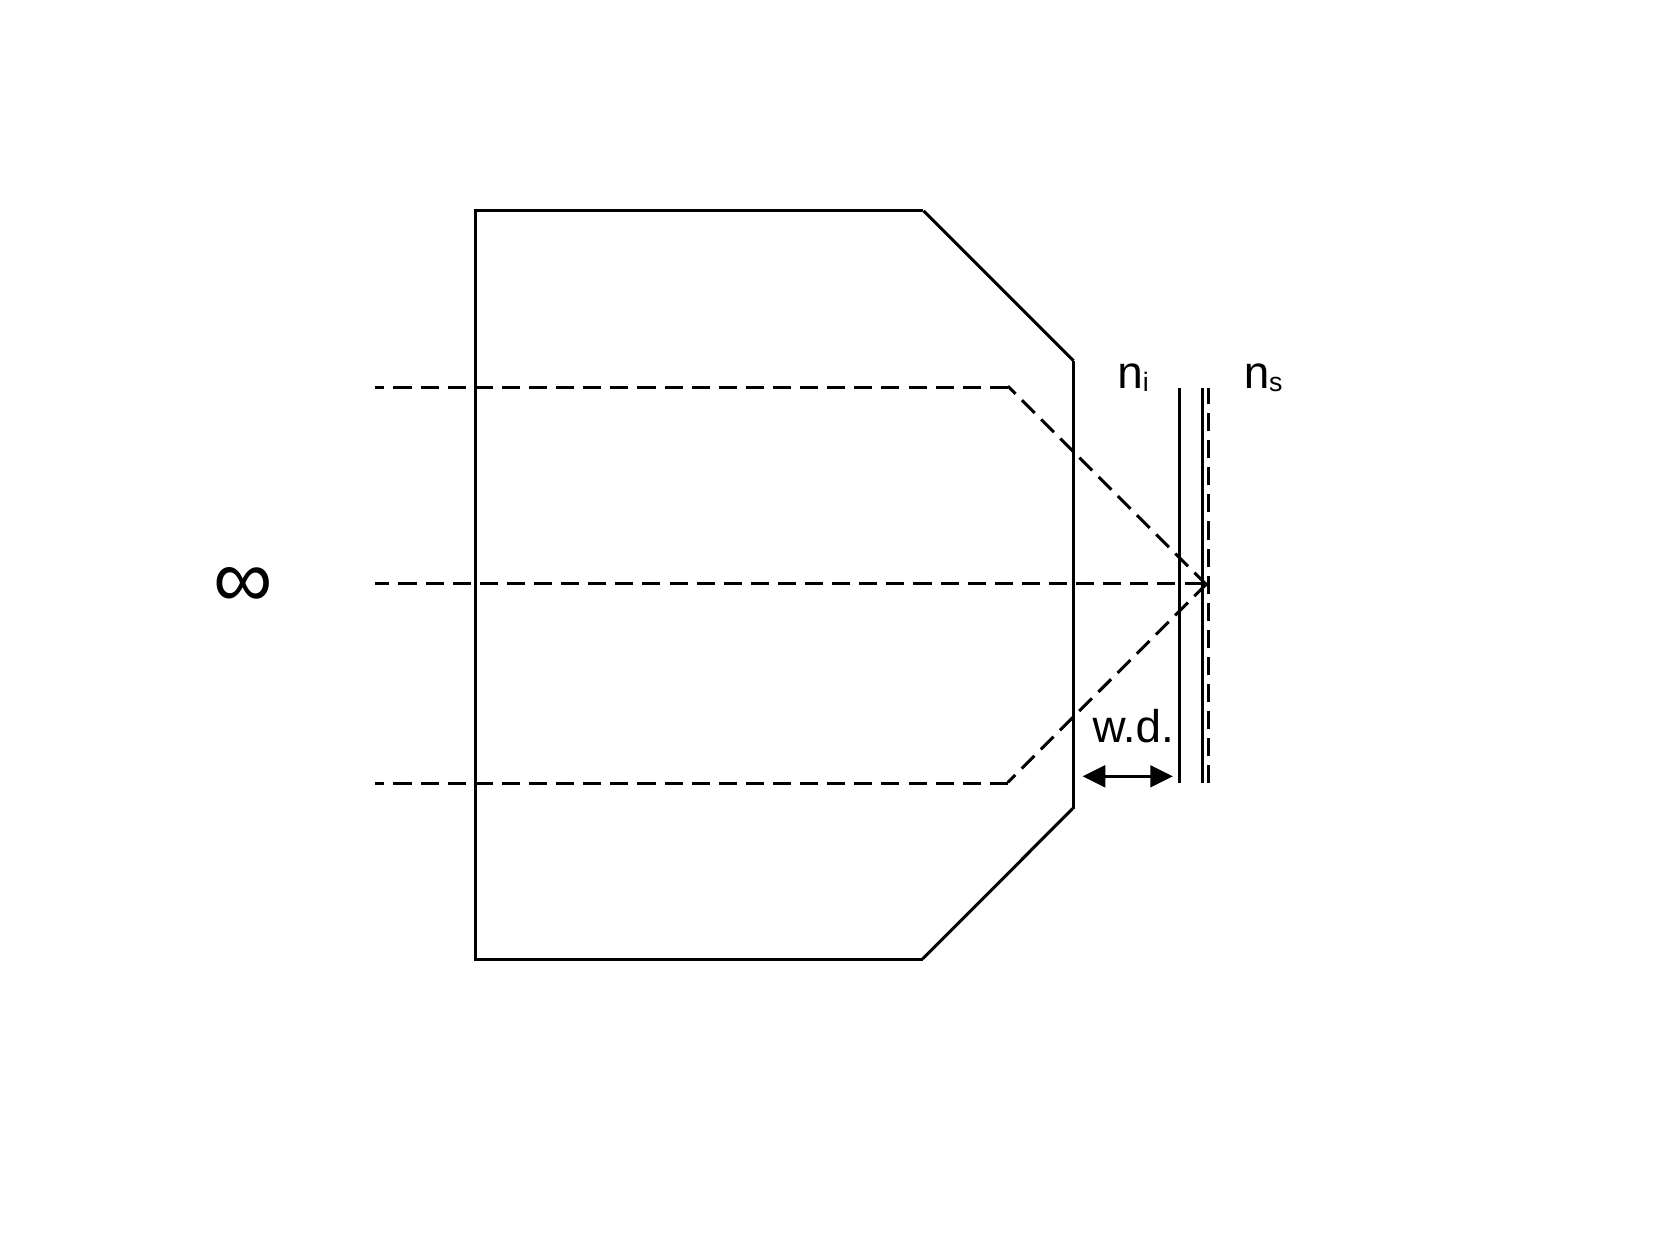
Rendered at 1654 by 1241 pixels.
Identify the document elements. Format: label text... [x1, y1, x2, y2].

text_box w.d. [1076, 693, 1190, 769]
text_box ni [1076, 339, 1190, 415]
text_box ns [1206, 339, 1320, 415]
text_box ∞ [168, 525, 319, 643]
